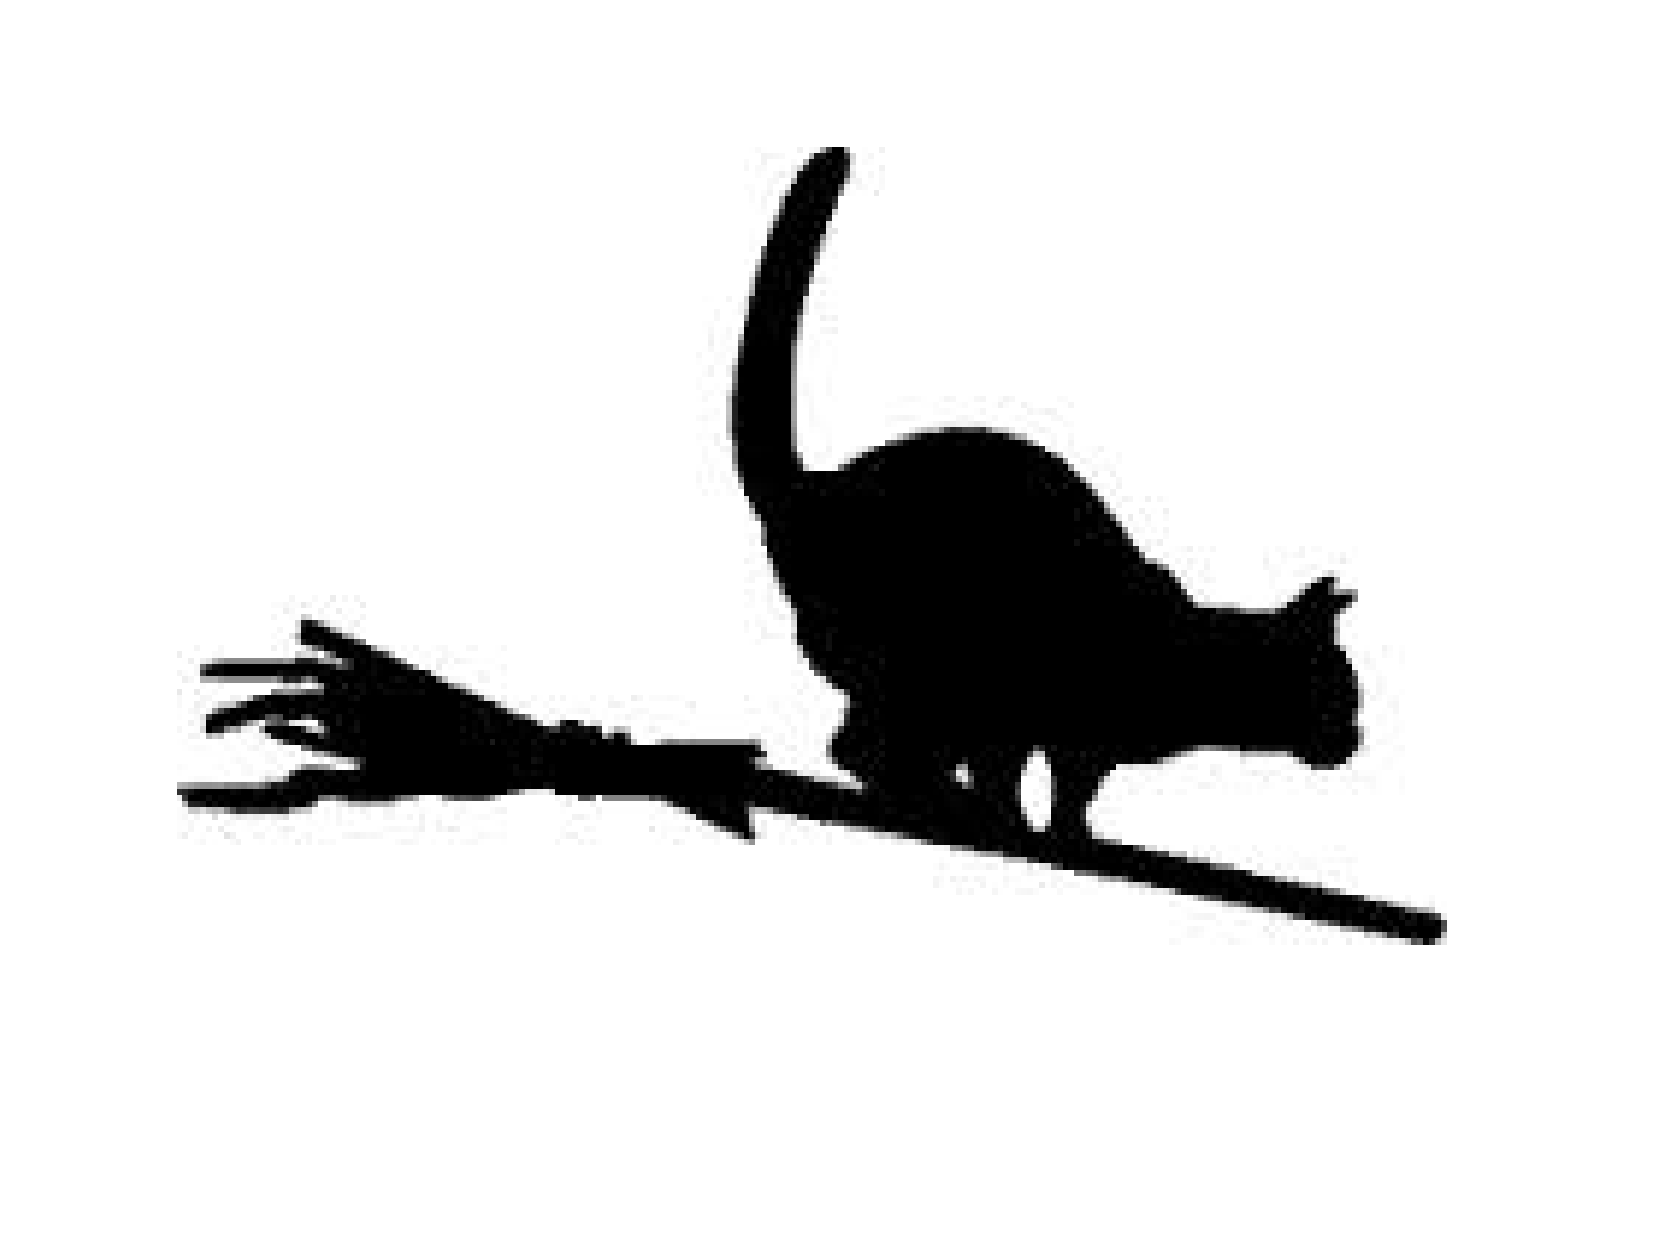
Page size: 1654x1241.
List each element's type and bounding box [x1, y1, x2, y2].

picture [177, 147, 1447, 945]
